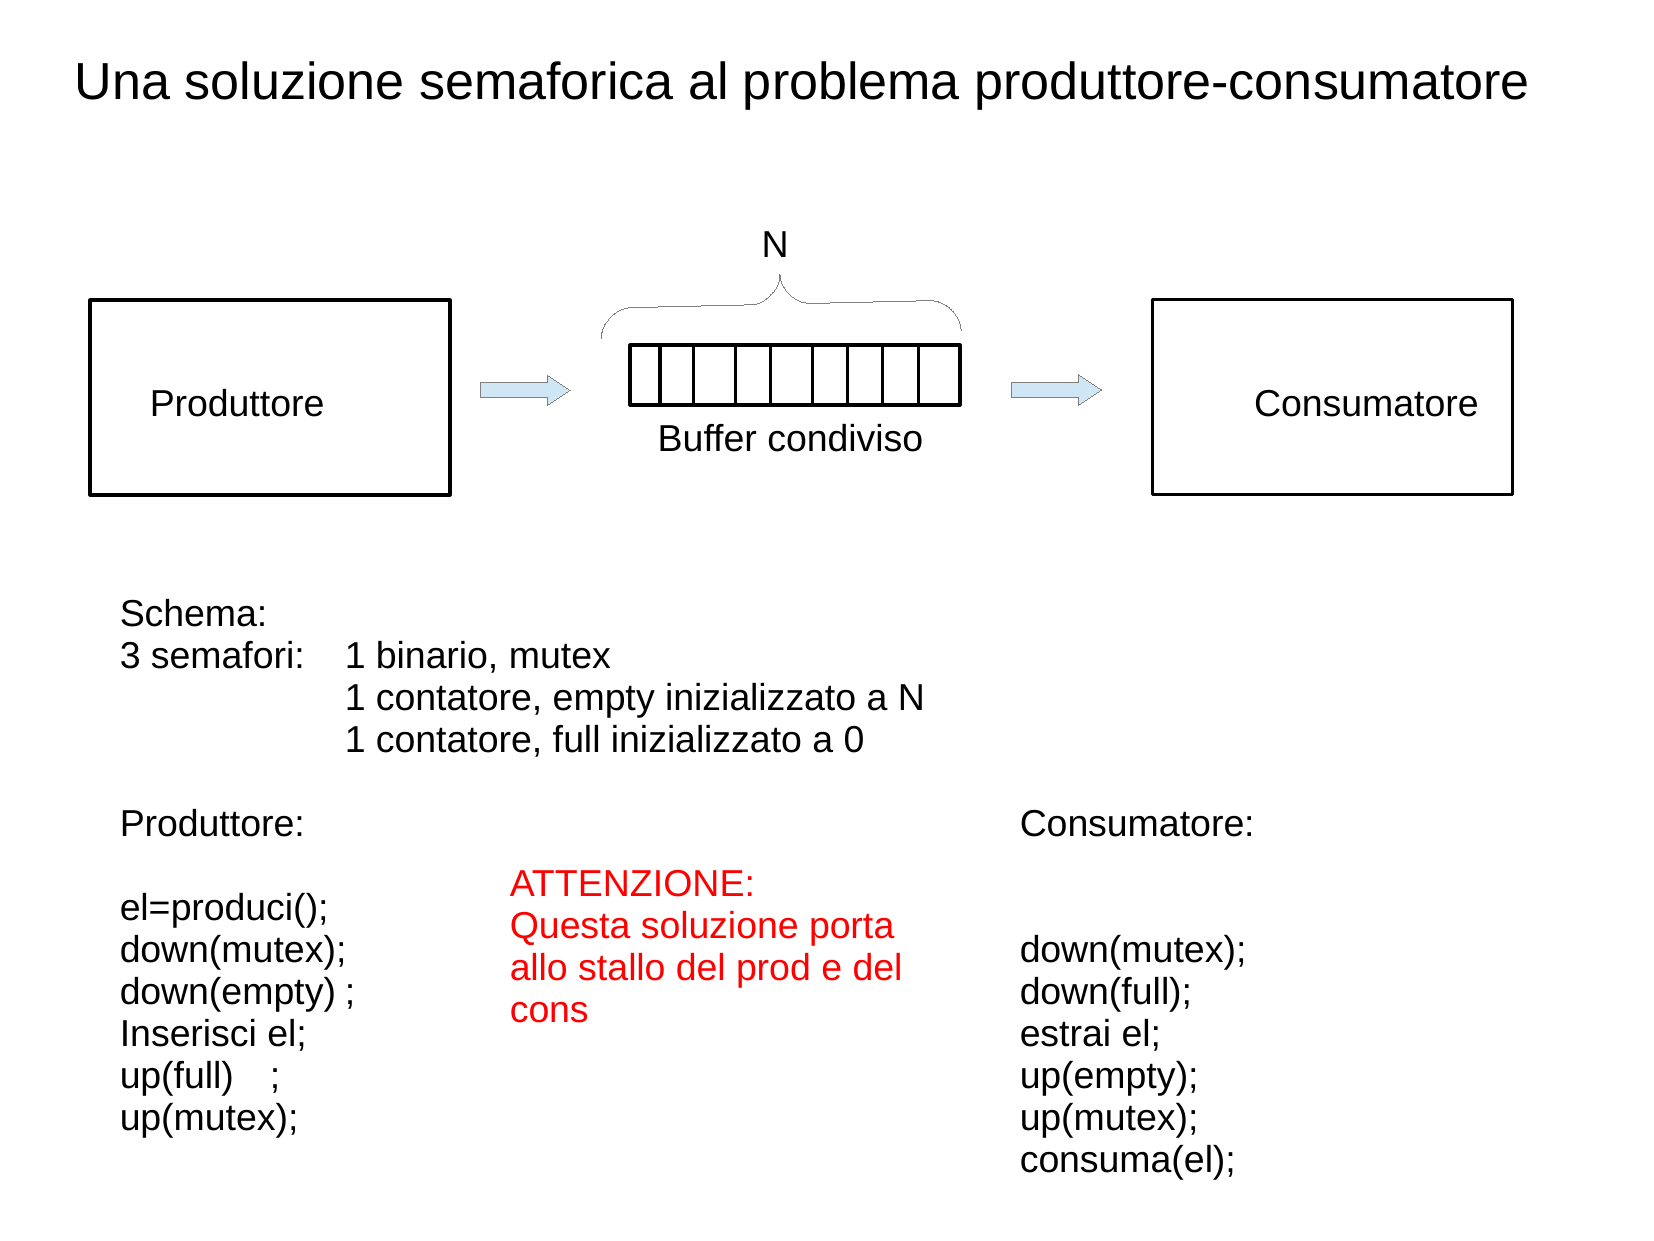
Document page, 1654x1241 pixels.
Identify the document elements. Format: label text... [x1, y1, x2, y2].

text_box Produttore [135, 375, 466, 432]
text_box ATTENZIONE: Questa soluzione porta allo stallo del prod e del cons [495, 855, 961, 1038]
text_box Buffer condiviso [642, 410, 973, 468]
text_box Schema: 3 semafori: 1 binario, mutex 1 contatore, empty inizializzato a N 1 contatore, full inizializzato a 0 Produttore: Consumatore: el=produci(); down(mutex); down(mutex); down(empty) ; down(full); Inserisci el; estrai el; up(full) ; up(empty); up(mutex); up(mutex); consuma(el); [105, 585, 1516, 1188]
text_box [1011, 374, 1102, 406]
text_box Consumatore [1239, 375, 1570, 432]
text_box Una soluzione semaforica al problema produttore-consumatore [60, 45, 1606, 119]
text_box [480, 375, 571, 406]
text_box N [746, 215, 822, 273]
